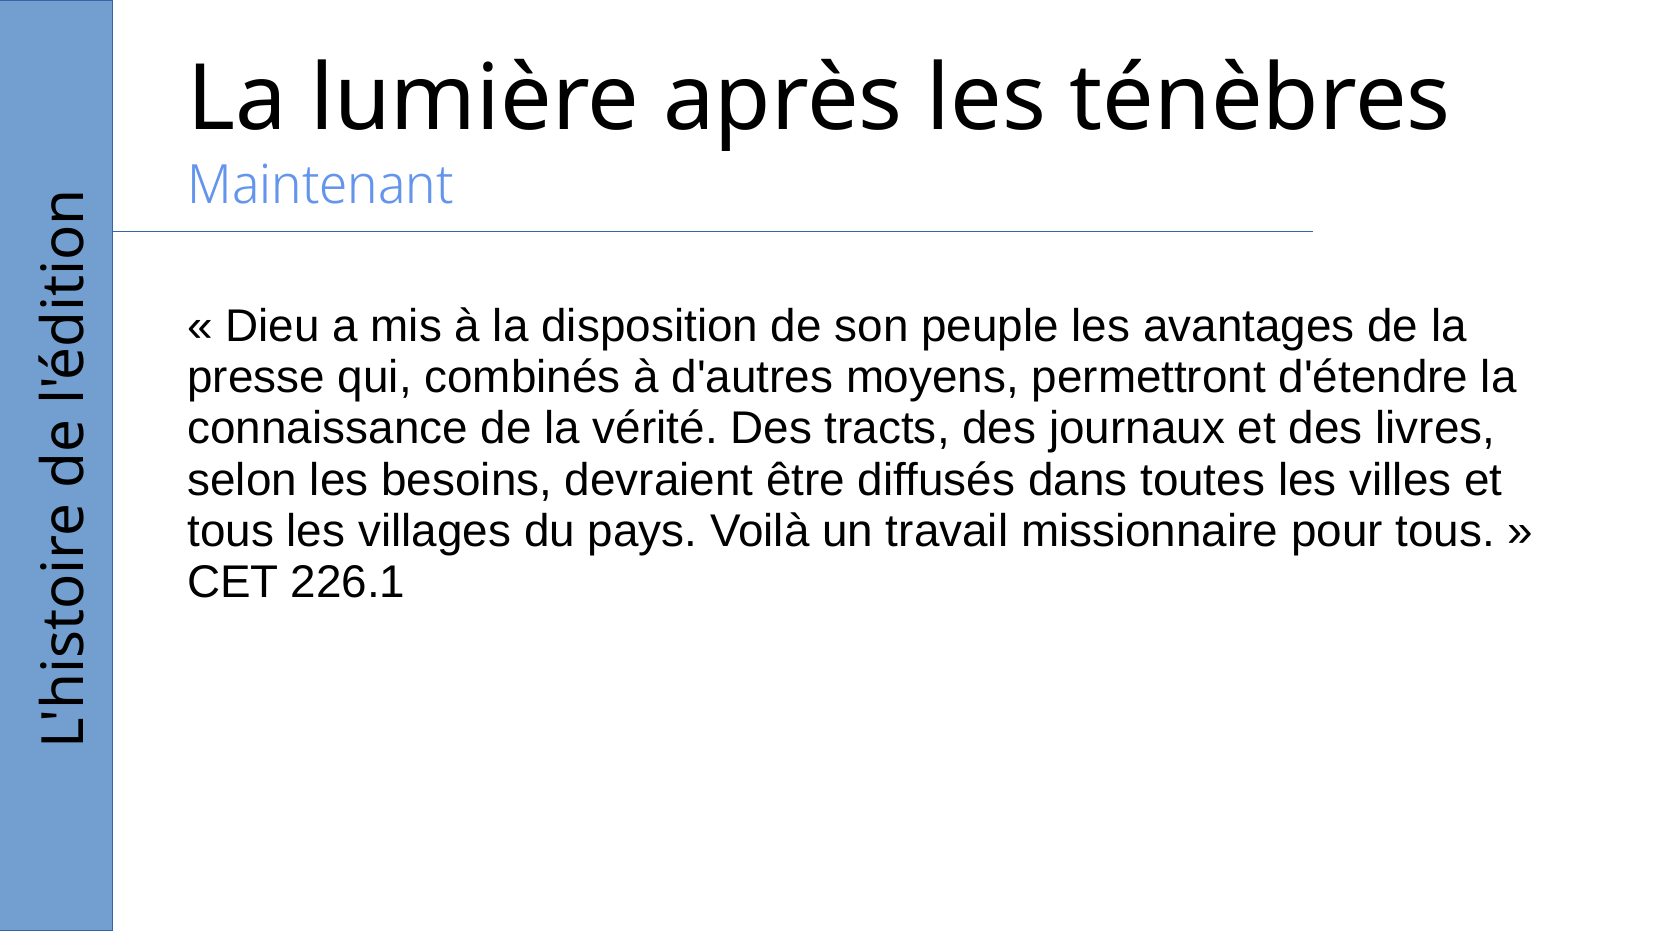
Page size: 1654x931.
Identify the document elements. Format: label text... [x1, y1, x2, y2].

text_box « Dieu a mis à la disposition de son peuple les avantages de la presse qui, combinés à d'autres moyens, permettront d'étendre la connaissance de la vérité. Des tracts, des journaux et des livres, selon les besoins, devraient être diffusés dans toutes les villes et tous les villages du pays. Voilà un travail missionnaire pour tous. » CET 226.1 [187, 300, 1538, 804]
title La lumière après les ténèbres [187, 33, 1571, 125]
text_box [0, 0, 113, 931]
text_box L'histoire de l'édition [13, 37, 105, 901]
title Maintenant [187, 125, 1571, 239]
